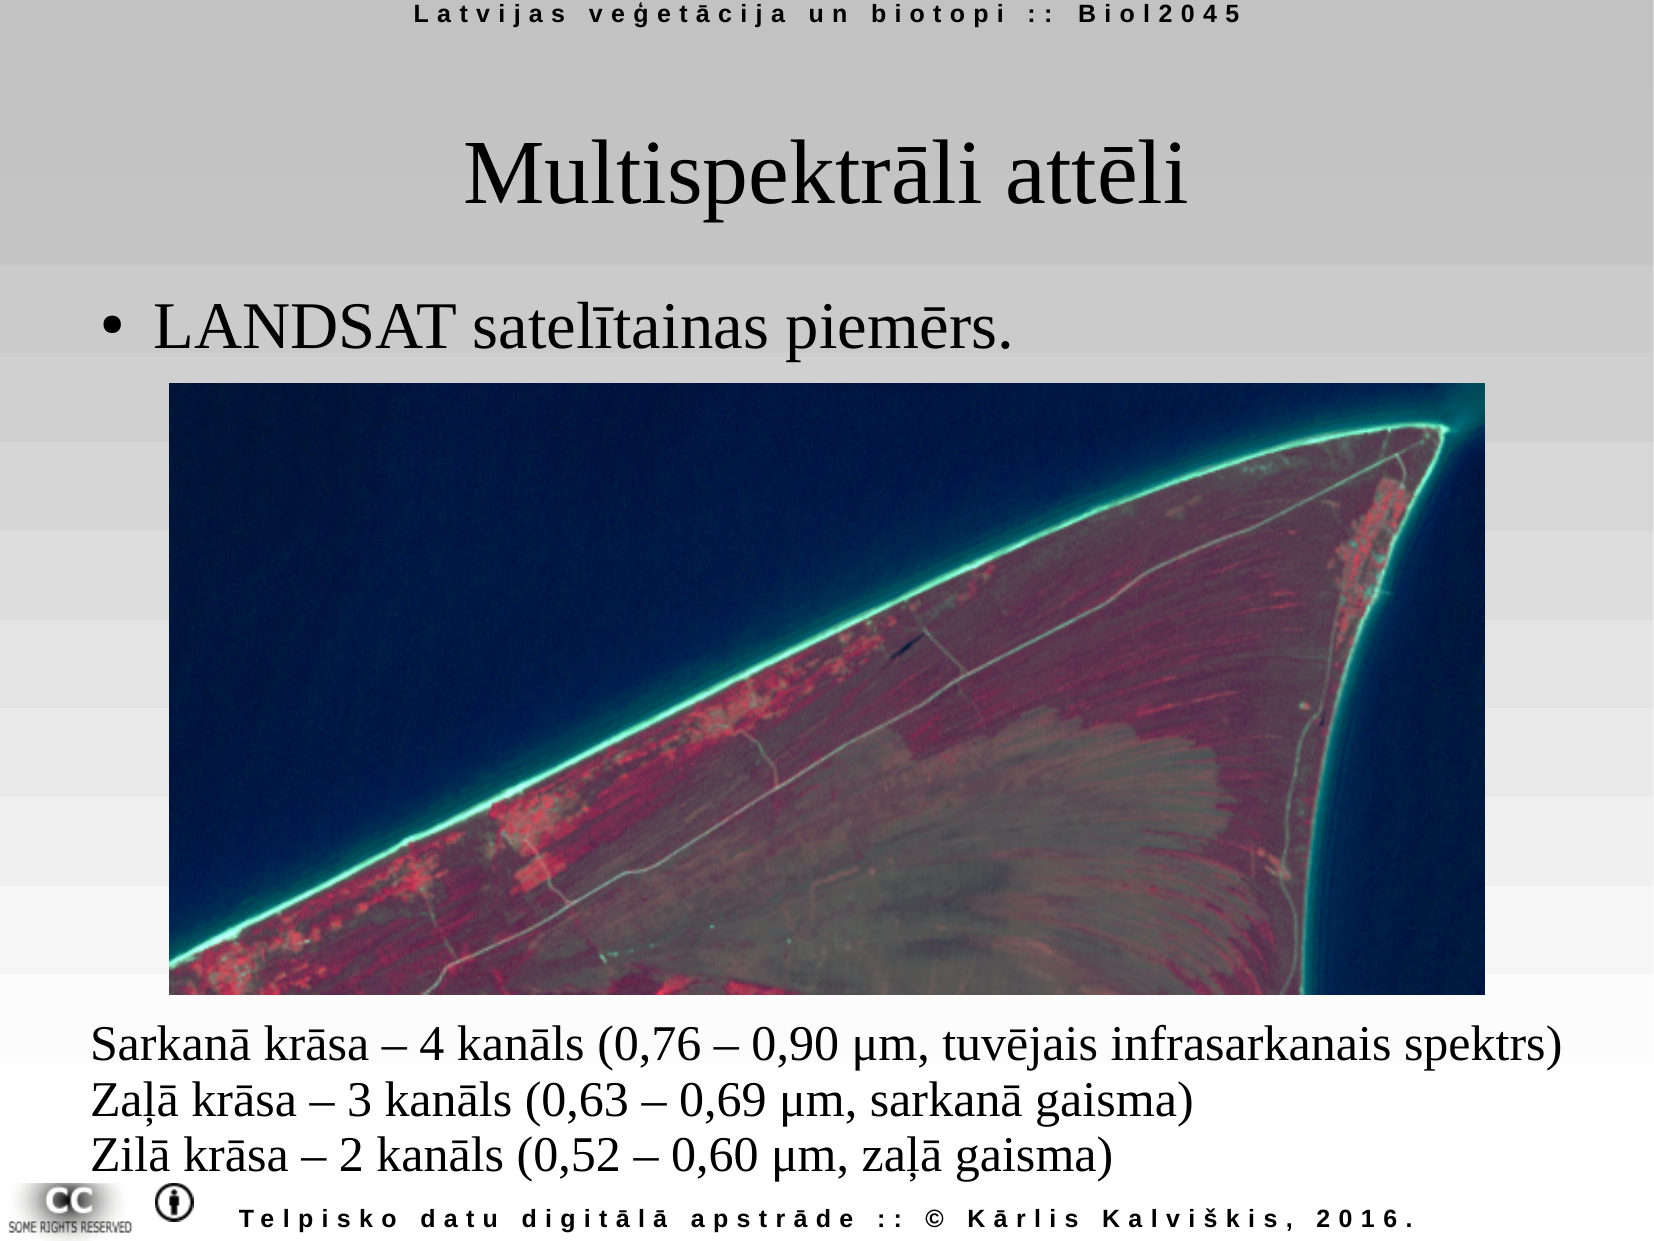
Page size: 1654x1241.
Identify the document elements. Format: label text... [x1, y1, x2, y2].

title Multispektrāli attēli [29, 49, 1625, 296]
text_box Sarkanā krāsa – 4 kanāls (0,76 – 0,90 μm, tuvējais infrasarkanais spektrs) Zaļā krāsa – 3 kanāls (0,63 – 0,69 μm, sarkanā gaisma) Zilā krāsa – 2 kanāls (0,52 – 0,60 μm, zaļā gaisma) [90, 1016, 1563, 1183]
list LANDSAT satelītainas piemērs. [82, 289, 1571, 1113]
picture [0, 0, 1654, 1241]
